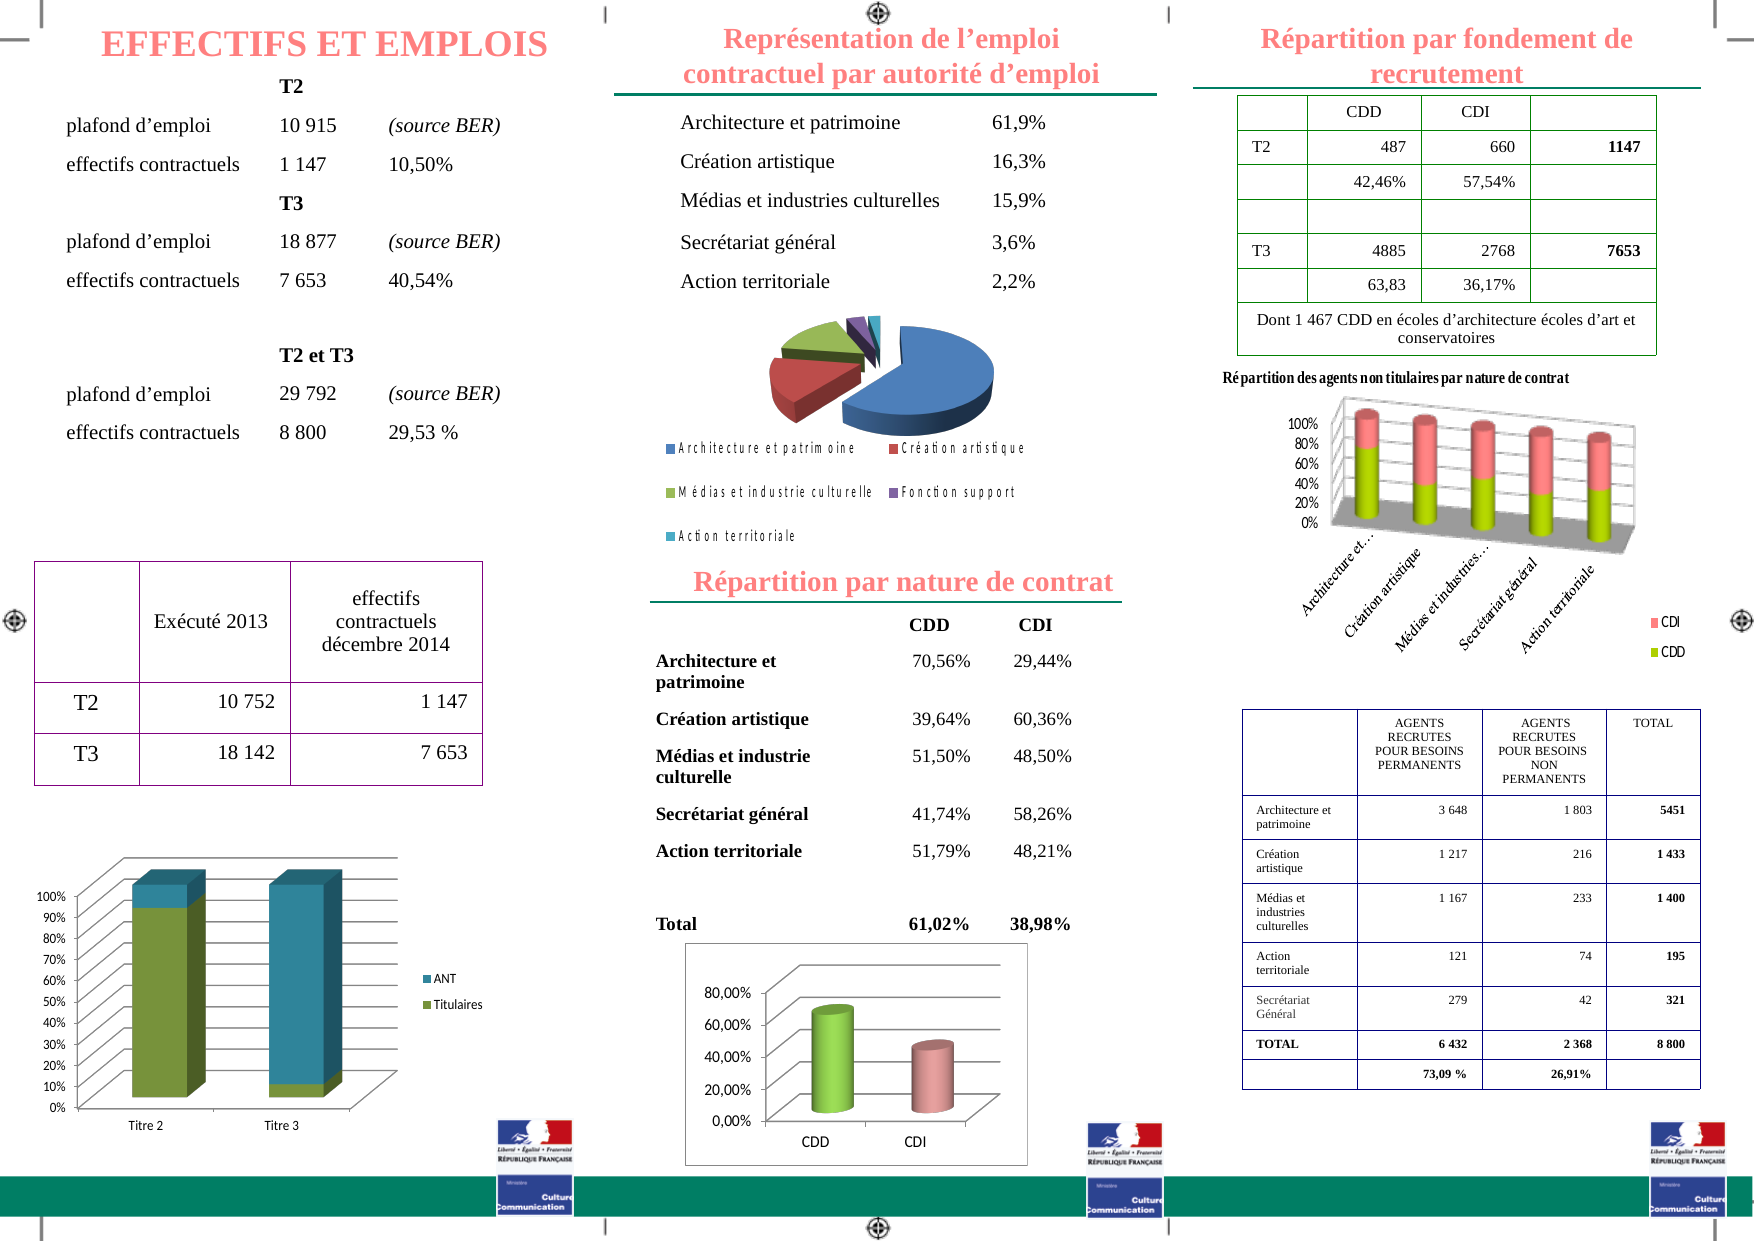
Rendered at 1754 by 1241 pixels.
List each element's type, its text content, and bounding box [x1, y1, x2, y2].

table_cell T3 [1238, 234, 1307, 268]
table_cell 5451 [1607, 796, 1700, 839]
table_cell [1238, 269, 1307, 302]
table_cell plafond d’emploi [52, 375, 265, 414]
table_cell 42,46% [1308, 165, 1421, 199]
table_cell 1 400 [1607, 884, 1700, 942]
table_cell 2 368 [1483, 1031, 1606, 1059]
table_cell T3 [35, 734, 139, 785]
table_cell [1531, 165, 1656, 199]
table_cell 18 142 [140, 734, 290, 785]
table_cell effectifs contractuels [52, 414, 265, 476]
table_header CDD [1308, 96, 1421, 130]
table_cell [1238, 165, 1307, 199]
table_cell 60,36% [985, 701, 1086, 738]
table_cell plafond d’emploi [52, 223, 265, 262]
table_cell 660 [1422, 131, 1530, 164]
table_cell 51,50% [874, 738, 985, 796]
table_header T2 [265, 67, 374, 106]
table_cell [1531, 269, 1656, 302]
table_cell 70,56% [874, 644, 985, 701]
table_cell Total [641, 906, 874, 943]
table_cell [1308, 200, 1421, 233]
table_cell 29 792 [265, 375, 374, 414]
table_cell Action territoriale [1243, 943, 1357, 986]
table_cell [52, 184, 265, 223]
table_header 61,9% [977, 103, 1072, 142]
table_cell 195 [1607, 943, 1700, 986]
table_cell 29,44% [985, 644, 1086, 701]
table_cell 36,17% [1422, 269, 1530, 302]
table_cell 7 653 [265, 262, 374, 301]
text_box Répartition par fondement de recrutement [1181, 11, 1713, 71]
table_cell Création artistique [1243, 840, 1357, 883]
table_cell Action territoriale [641, 833, 874, 869]
table_header effectifs contractuels décembre 2014 [291, 562, 482, 682]
table_cell 2768 [1422, 234, 1530, 268]
table_cell [1607, 1060, 1700, 1089]
table_cell 26,91% [1483, 1060, 1606, 1089]
table_cell 1 217 [1358, 840, 1482, 883]
table_cell Création artistique [666, 142, 977, 181]
text_box EFFECTIFS ET EMPLOIS [47, 11, 603, 48]
table_cell 42 [1483, 987, 1606, 1030]
table_cell 1 147 [291, 683, 482, 733]
table_cell [874, 869, 985, 906]
table_cell [1238, 200, 1307, 233]
table_cell [1243, 1060, 1357, 1089]
table_cell 40,54% [374, 262, 591, 301]
table_cell 39,64% [874, 701, 985, 738]
table_cell effectifs contractuels [52, 262, 265, 301]
table_cell 29,53 % [374, 414, 591, 476]
table_header [1531, 96, 1656, 130]
table_cell 58,26% [985, 796, 1086, 833]
table_cell (source BER) [374, 375, 591, 414]
table_cell 18 877 [265, 223, 374, 262]
table_cell 7653 [1531, 234, 1656, 268]
table_cell [985, 869, 1086, 906]
table_cell Médias et industries culturelles [1243, 884, 1357, 942]
table_cell 1 147 [265, 145, 374, 184]
table_cell [641, 869, 874, 906]
table_cell 321 [1607, 987, 1700, 1030]
table_cell 10 915 [265, 106, 374, 145]
table_cell TOTAL [1243, 1031, 1357, 1059]
table_cell T2 [35, 683, 139, 733]
text_box Répartition par nature de contrat [649, 555, 1158, 603]
table_cell Secrétariat Général [1243, 987, 1357, 1030]
table_cell T2 [1238, 131, 1307, 164]
table_cell 1147 [1531, 131, 1656, 164]
table_header AGENTS RECRUTES POUR BESOINS PERMANENTS [1358, 710, 1482, 795]
text_box Représentation de l’emploi contractuel par autorité d’emploi [637, 11, 1146, 83]
table_cell 7 653 [291, 734, 482, 785]
table_cell 2,2% [977, 263, 1072, 295]
table_cell (source BER) [374, 106, 591, 145]
table_cell Action territoriale [666, 263, 977, 295]
table_cell 48,21% [985, 833, 1086, 869]
table_cell [1531, 200, 1656, 233]
table_cell 57,54% [1422, 165, 1530, 199]
table_cell 4885 [1308, 234, 1421, 268]
table_cell 279 [1358, 987, 1482, 1030]
table_cell 1 803 [1483, 796, 1606, 839]
table_header CDI [1422, 96, 1530, 130]
table_cell 8 800 [265, 414, 374, 476]
table_cell 73,09 % [1358, 1060, 1482, 1089]
table_cell Architecture et patrimoine [641, 644, 874, 701]
table_cell (source BER) [374, 223, 591, 262]
table_header CDD [874, 607, 985, 644]
table_cell 1 433 [1607, 840, 1700, 883]
table_header Exécuté 2013 [140, 562, 290, 682]
table_cell Secrétariat général [641, 796, 874, 833]
table_cell [52, 301, 265, 336]
table_cell 8 800 [1607, 1031, 1700, 1059]
table_cell Création artistique [641, 701, 874, 738]
table_cell T3 [265, 184, 374, 223]
table_cell Médias et industries culturelles [666, 181, 977, 224]
table_cell Médias et industrie culturelle [641, 738, 874, 796]
table_header [374, 67, 591, 106]
table_cell 487 [1308, 131, 1421, 164]
table_cell 41,74% [874, 796, 985, 833]
table_cell 16,3% [977, 142, 1072, 181]
picture [0, 0, 1754, 1241]
table_cell 48,50% [985, 738, 1086, 796]
table_cell 61,02% [874, 906, 985, 942]
table_header [1238, 96, 1307, 130]
table_cell Dont 1 467 CDD en écoles d’architecture écoles d’art et conservatoires [1238, 303, 1656, 355]
table_header Architecture et patrimoine [666, 103, 977, 142]
table_header [35, 562, 139, 682]
table_cell Secrétariat général [666, 224, 977, 263]
table_cell 74 [1483, 943, 1606, 986]
table_cell 3 648 [1358, 796, 1482, 839]
table_cell [374, 301, 591, 336]
table_cell Architecture et patrimoine [1243, 796, 1357, 839]
table_header [1243, 710, 1357, 795]
table_cell 216 [1483, 840, 1606, 883]
table_header [52, 67, 265, 106]
table_header TOTAL [1607, 710, 1700, 795]
table_cell 38,98% [985, 906, 1086, 943]
table_header [641, 607, 874, 644]
table_cell [374, 336, 591, 375]
table_cell 10 752 [140, 683, 290, 733]
table_cell plafond d’emploi [52, 106, 265, 145]
table_cell 15,9% [977, 181, 1072, 224]
table_cell [1422, 200, 1530, 233]
table_cell 6 432 [1358, 1031, 1482, 1059]
table_cell 233 [1483, 884, 1606, 942]
table_cell T2 et T3 [265, 336, 374, 375]
table_cell 121 [1358, 943, 1482, 986]
table_cell [52, 336, 265, 375]
table_cell [265, 301, 374, 336]
table_cell 51,79% [874, 833, 985, 869]
table_header CDI [985, 607, 1086, 644]
table_cell 1 167 [1358, 884, 1482, 942]
table_cell 63,83 [1308, 269, 1421, 302]
table_cell 10,50% [374, 145, 591, 184]
table_cell [374, 184, 591, 223]
table_header AGENTS RECRUTES POUR BESOINS NON PERMANENTS [1483, 710, 1606, 795]
table_cell effectifs contractuels [52, 145, 265, 184]
table_cell 3,6% [977, 224, 1072, 263]
